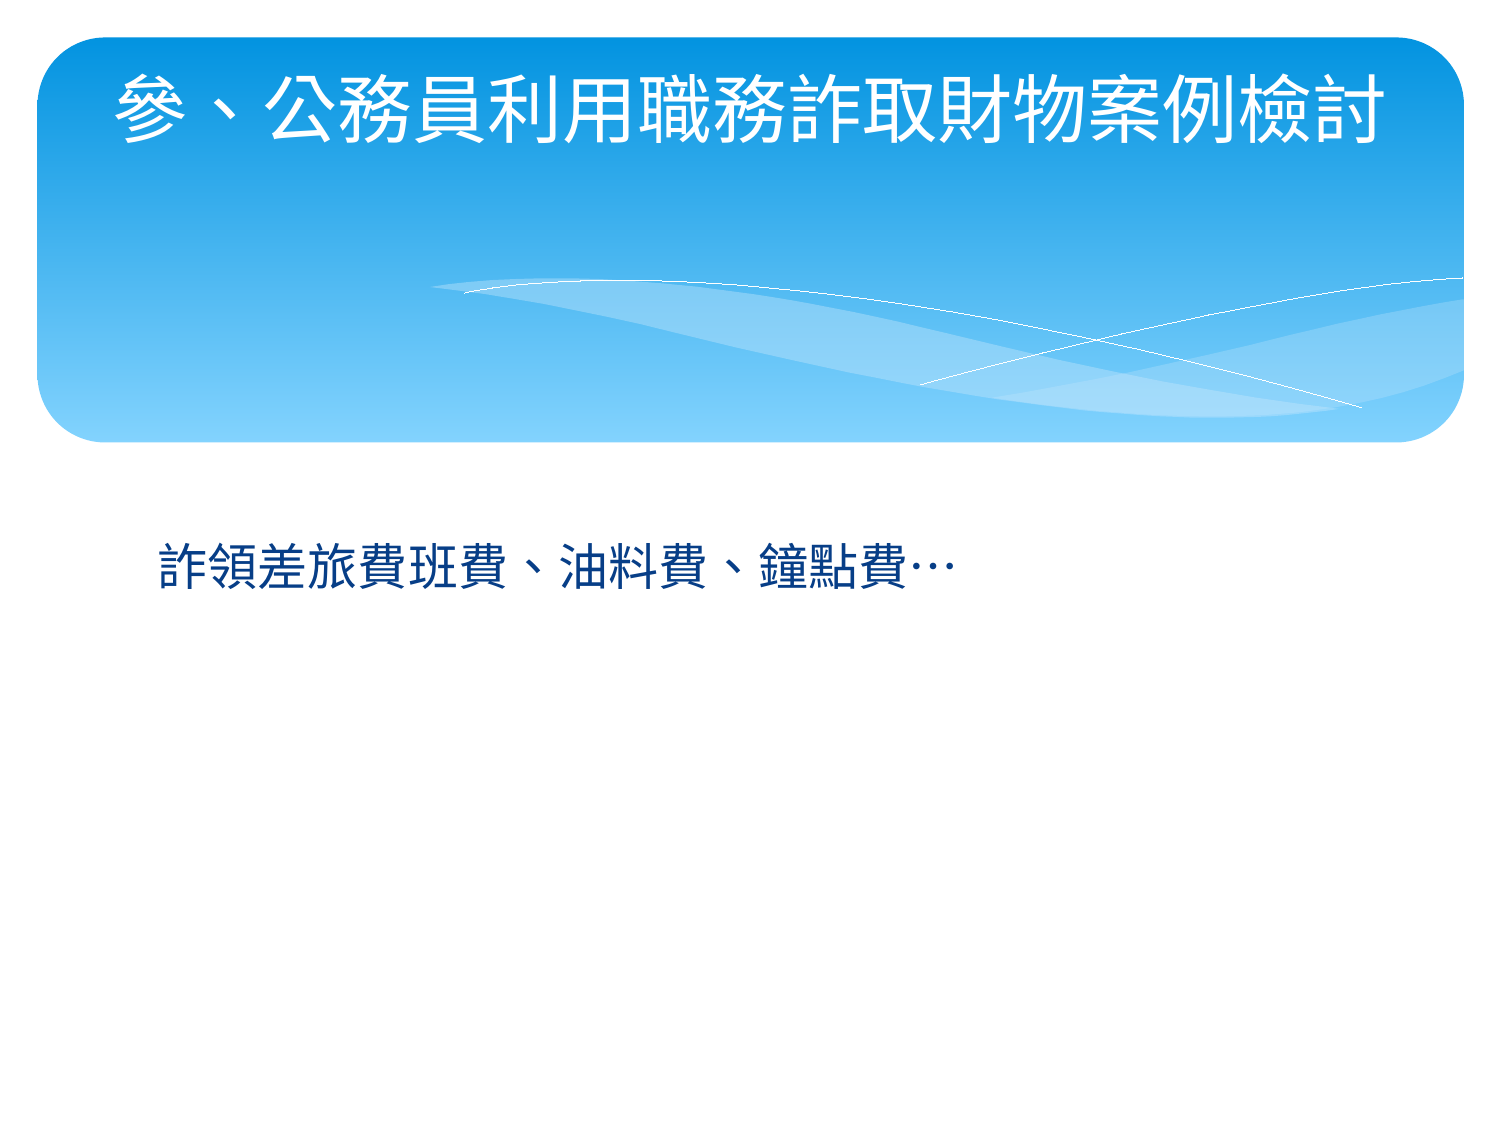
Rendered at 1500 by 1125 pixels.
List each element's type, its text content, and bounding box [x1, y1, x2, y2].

list 詐領差旅費班費、油料費、鐘點費… [143, 438, 1359, 1005]
title 參、公務員利用職務詐取財物案例檢討 [75, 55, 1425, 261]
